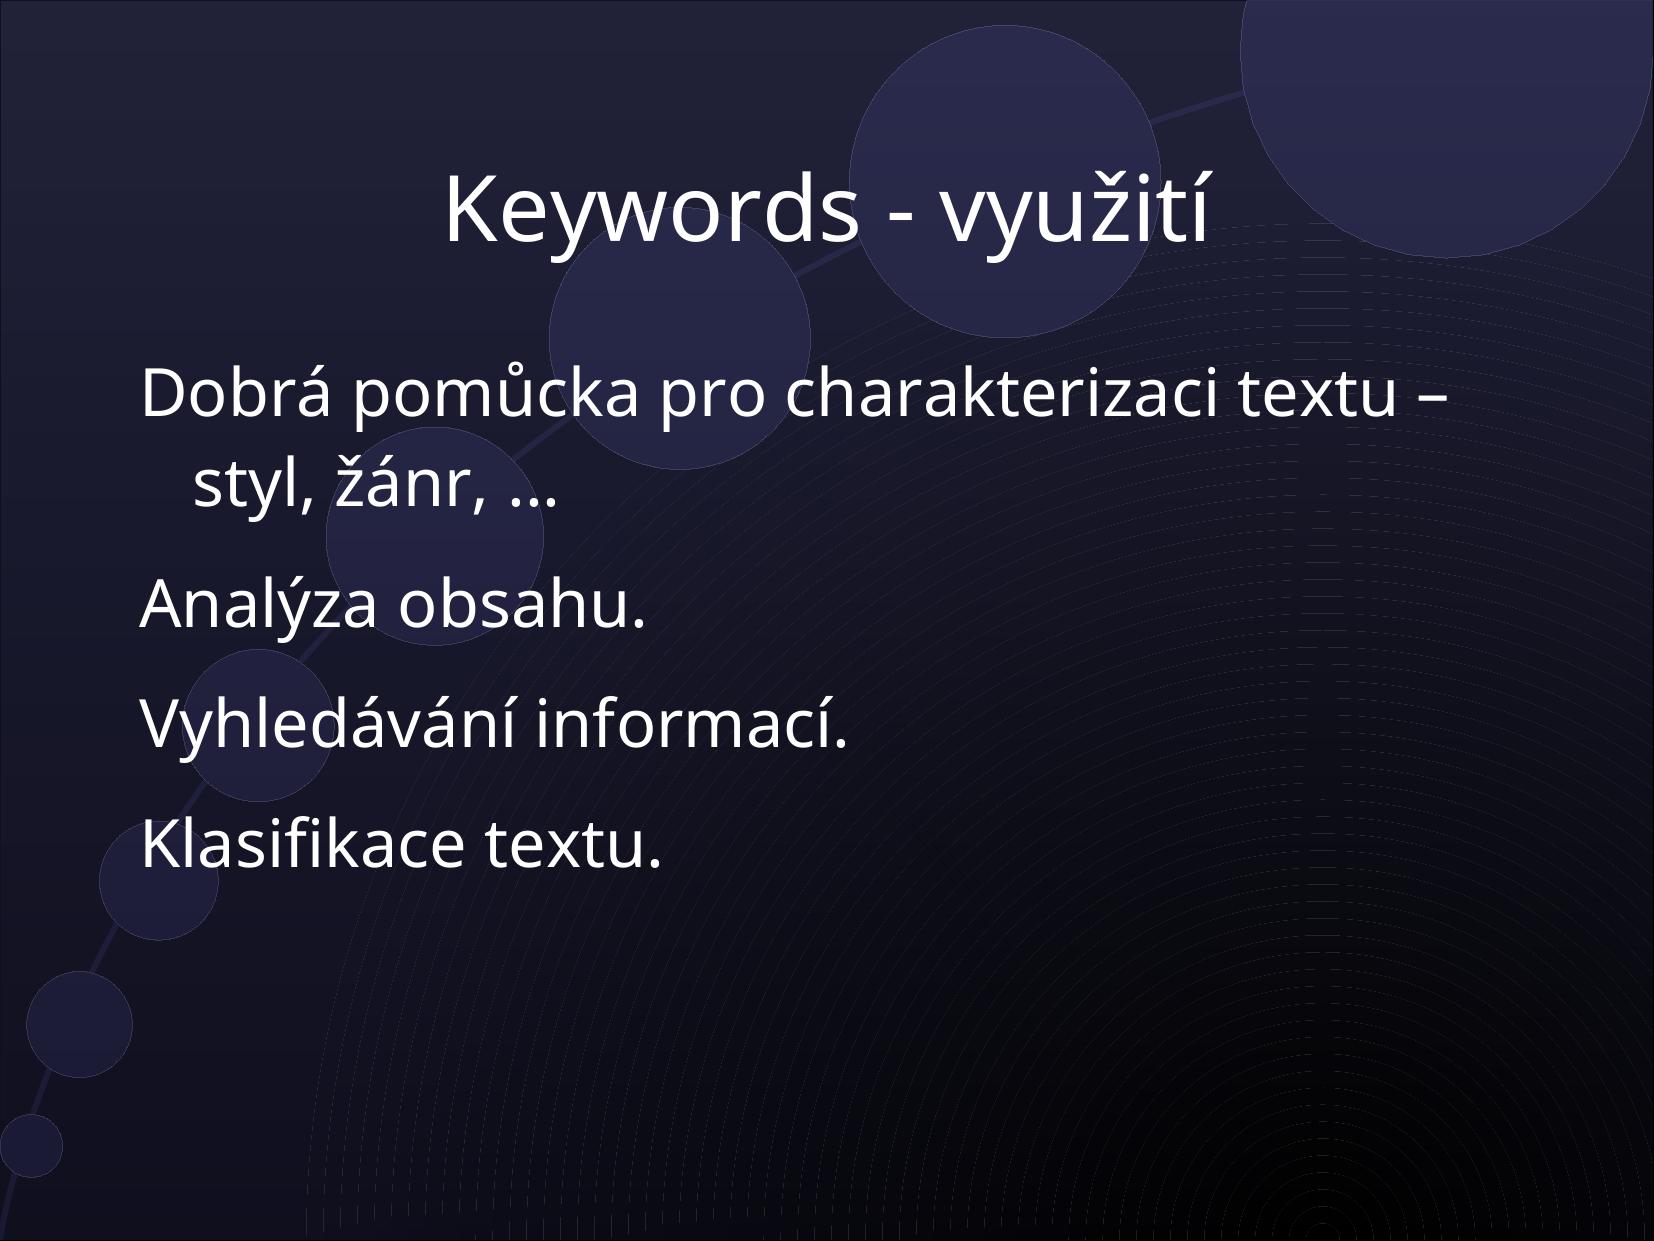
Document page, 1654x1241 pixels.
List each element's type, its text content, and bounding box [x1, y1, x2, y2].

list Dobrá pomůcka pro charakterizaci textu – styl, žánr, ... Analýza obsahu. Vyhledávání informací. Klasifikace textu. [121, 344, 1534, 1127]
title Keywords - využití [121, 102, 1534, 311]
